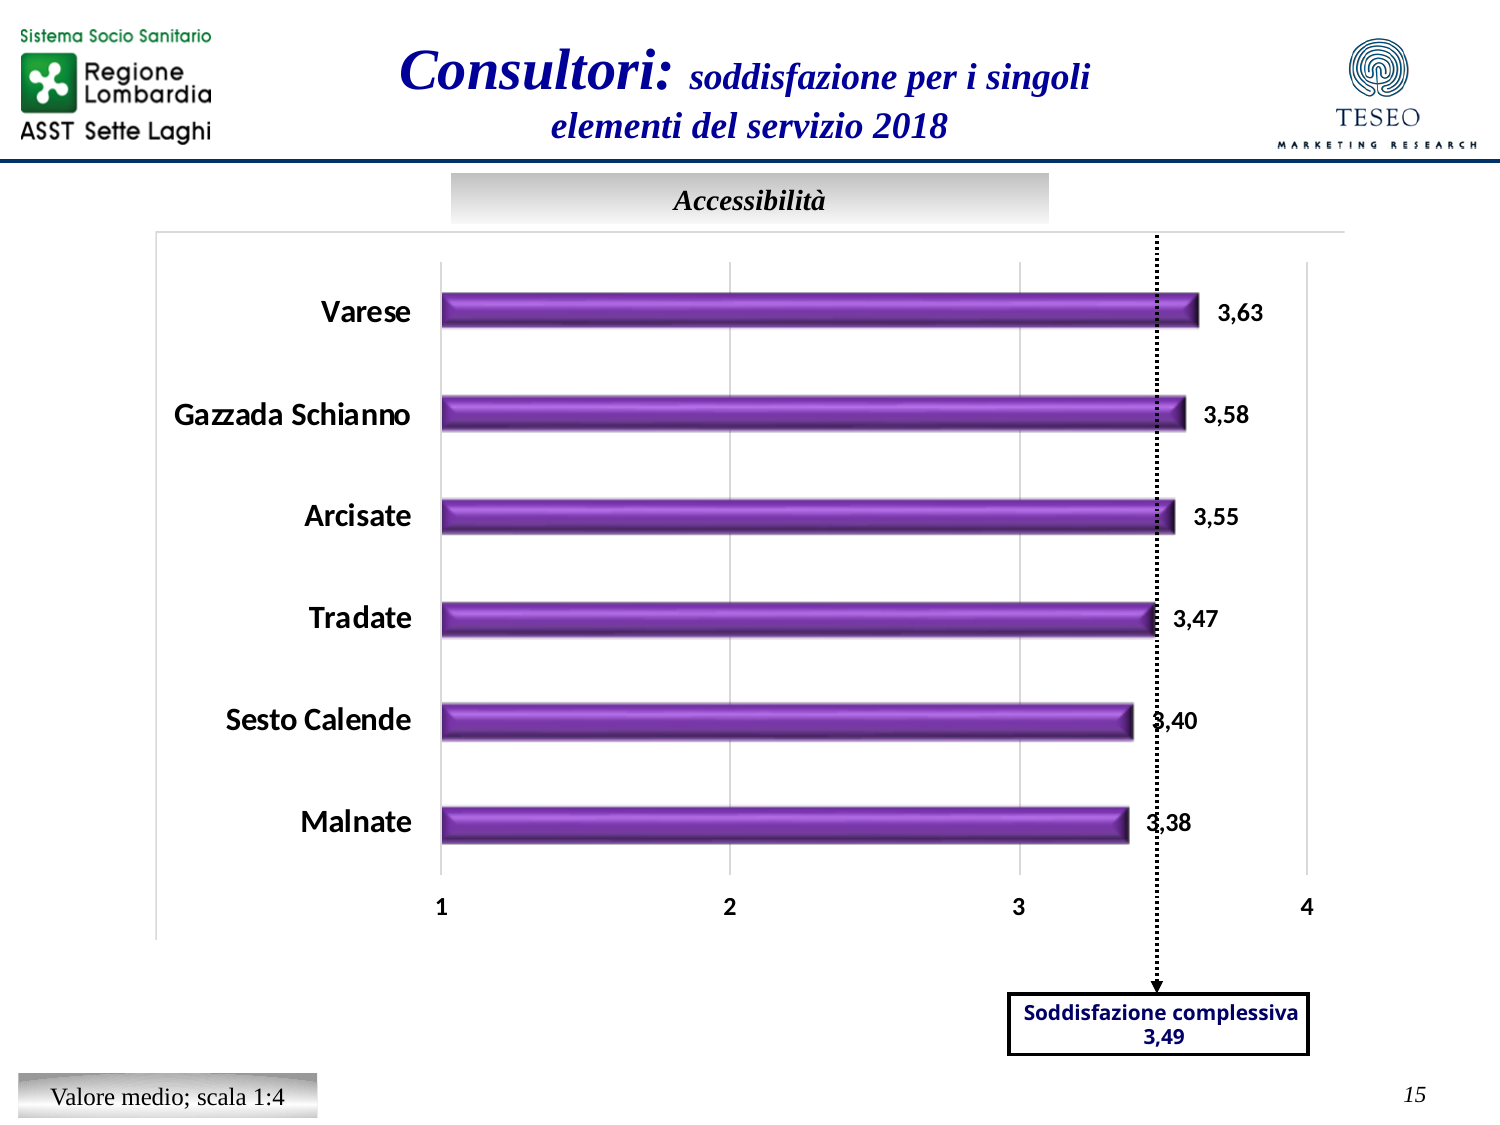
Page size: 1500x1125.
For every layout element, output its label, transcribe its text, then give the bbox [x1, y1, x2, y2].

text_box Valore medio; scala 1:4 [18, 1073, 318, 1118]
picture [155, 230, 1345, 940]
picture [1294, 30, 1481, 149]
text_box Soddisfazione complessiva 3,49 [1009, 993, 1308, 1055]
text_box Accessibilità [451, 173, 1049, 224]
text_box Consultori: soddisfazione per i singoli elementi del servizio 2018 [206, 25, 1294, 151]
picture [21, 26, 206, 148]
